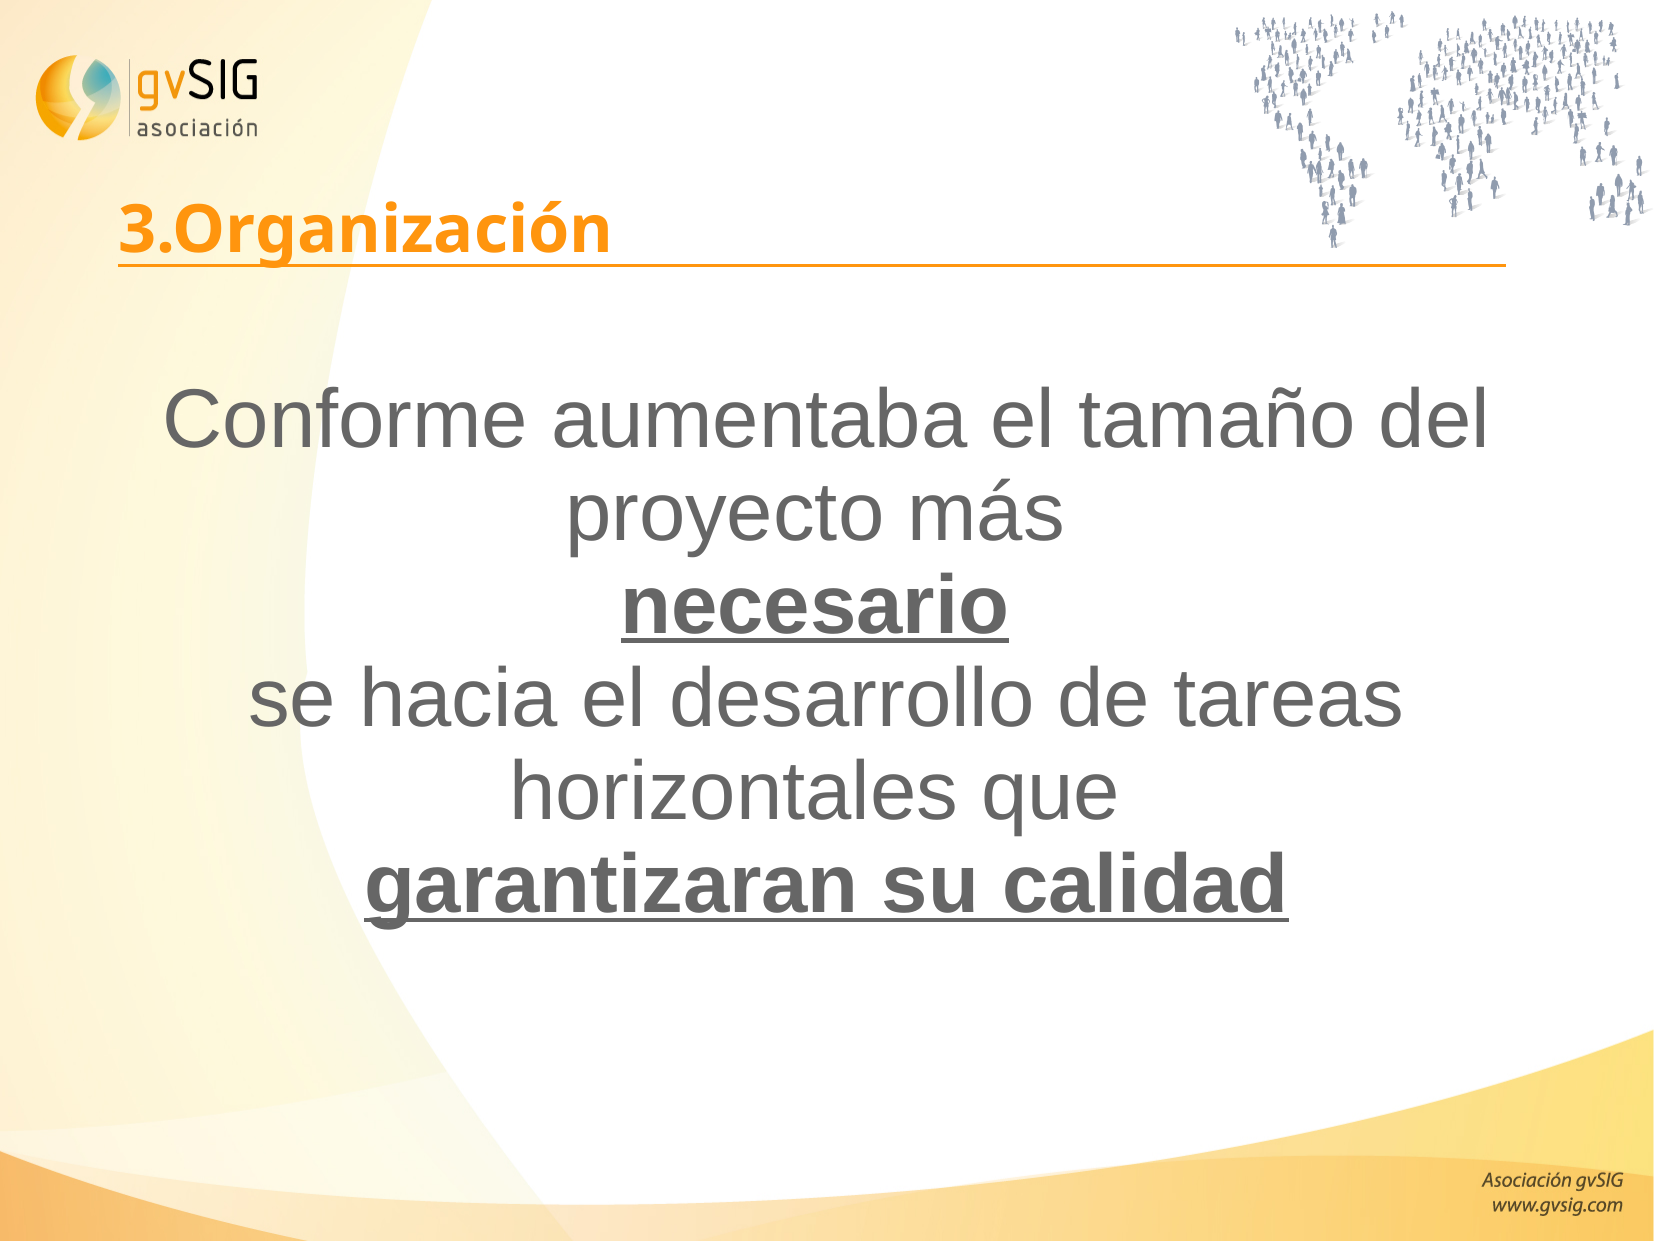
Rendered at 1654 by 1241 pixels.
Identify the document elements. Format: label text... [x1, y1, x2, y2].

text_box Conforme aumentaba el tamaño del proyecto más necesario se hacia el desarrollo de tareas horizontales que garantizaran su calidad [147, 365, 1506, 1013]
picture [0, 0, 1654, 1241]
title 3.Organización [118, 177, 1607, 276]
